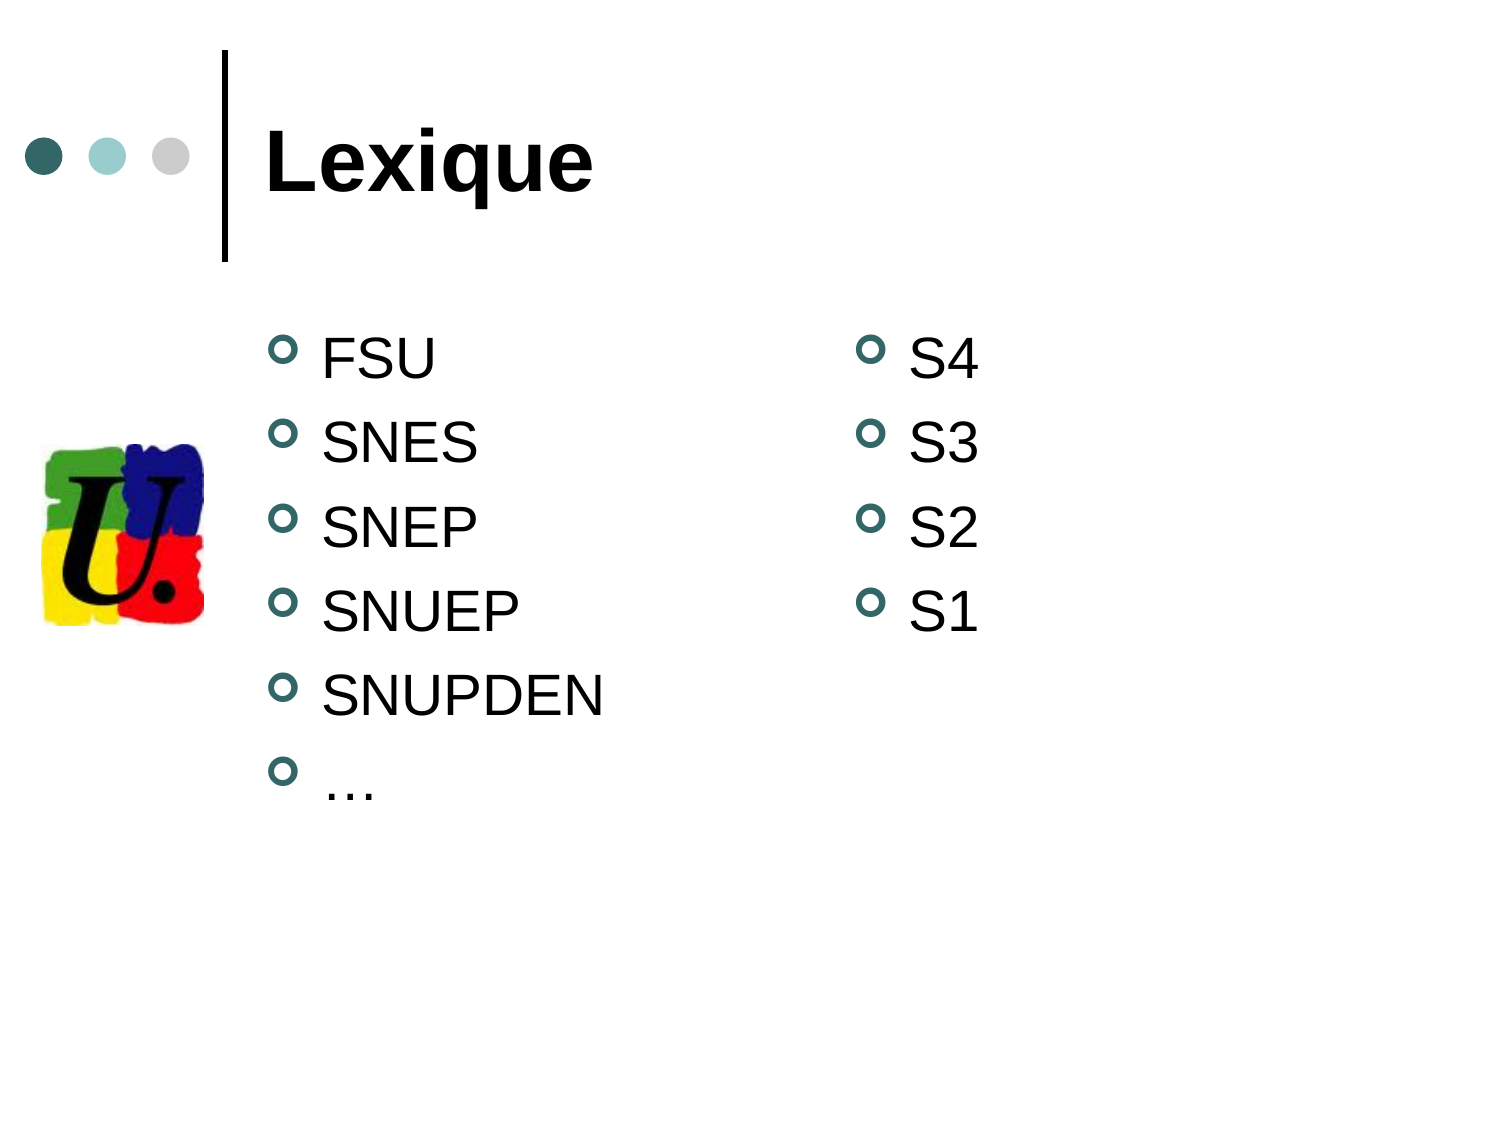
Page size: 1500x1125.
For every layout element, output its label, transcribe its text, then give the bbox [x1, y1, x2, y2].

title Lexique [249, 31, 1401, 282]
picture [41, 444, 204, 626]
list S4 S3 S2 S1 [837, 312, 1400, 988]
list FSU SNES SNEP SNUEP SNUPDEN … [249, 312, 813, 988]
